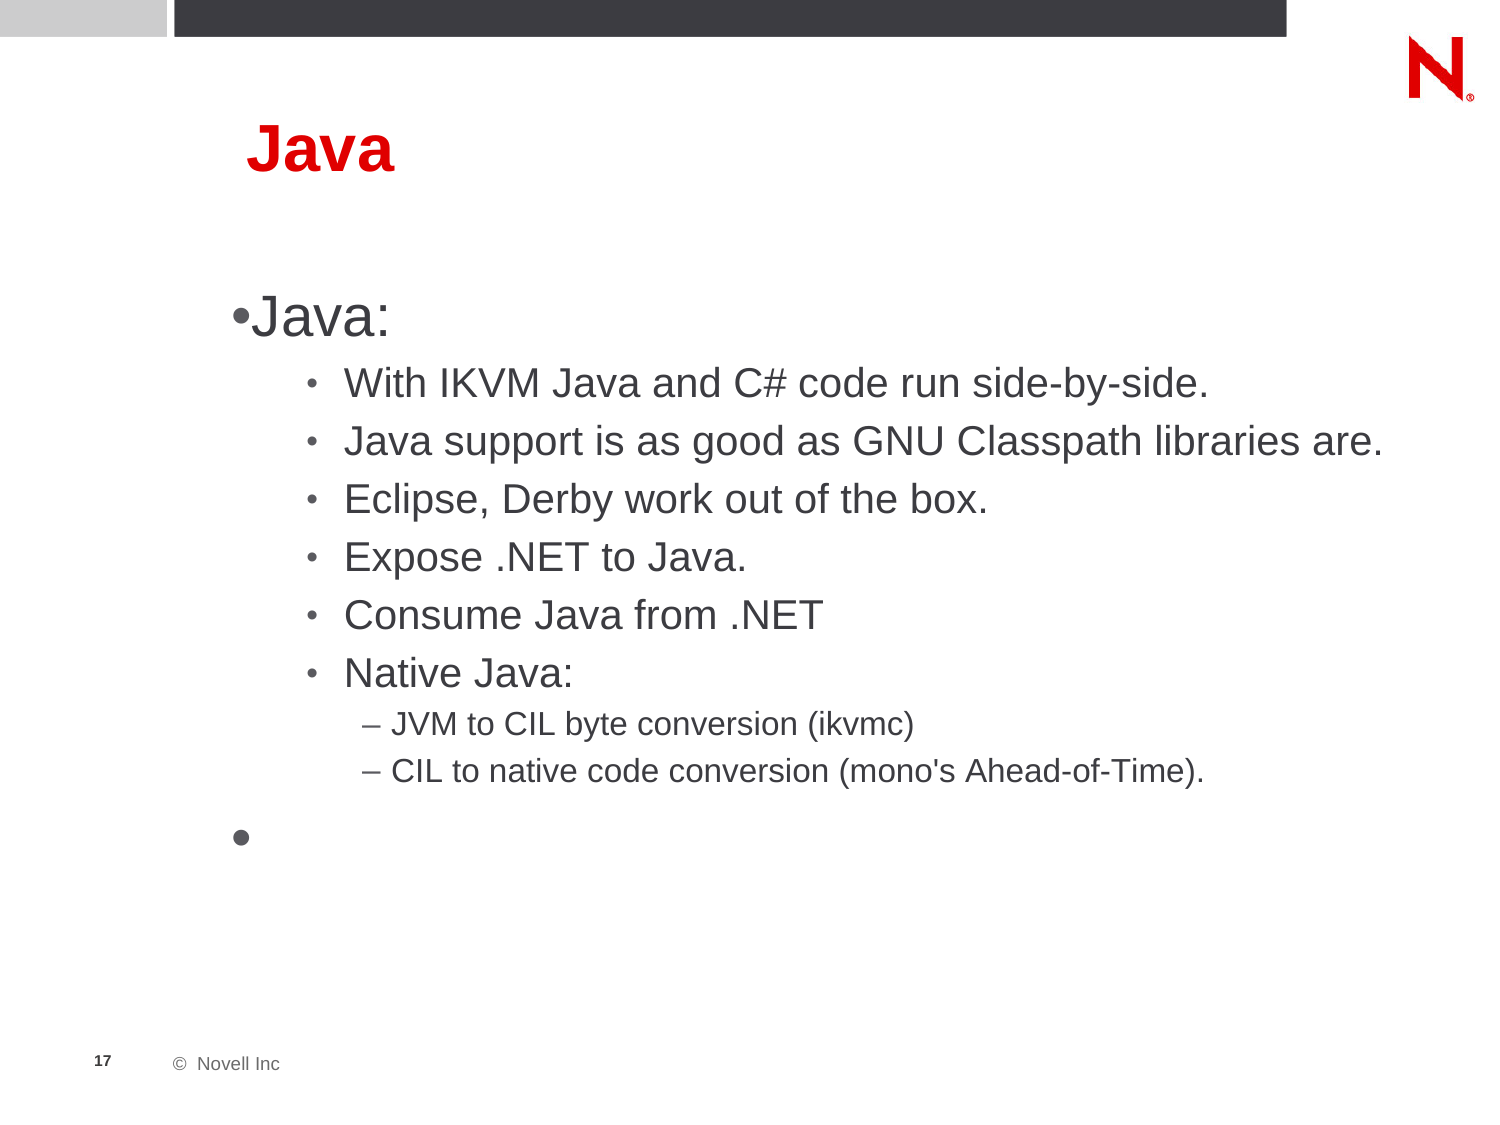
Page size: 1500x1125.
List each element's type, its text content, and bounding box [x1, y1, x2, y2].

title Java [245, 68, 1409, 231]
list Java: With IKVM Java and C# code run side-by-side. Java support is as good as GNU Classpath libraries are. Eclipse, Derby work out of the box. Expose .NET to Java. Consume Java from .NET Native Java: JVM to CIL byte conversion (ikvmc) CIL to native code conversion (mono's Ahead-of-Time). [231, 267, 1444, 980]
picture [1404, 32, 1477, 105]
